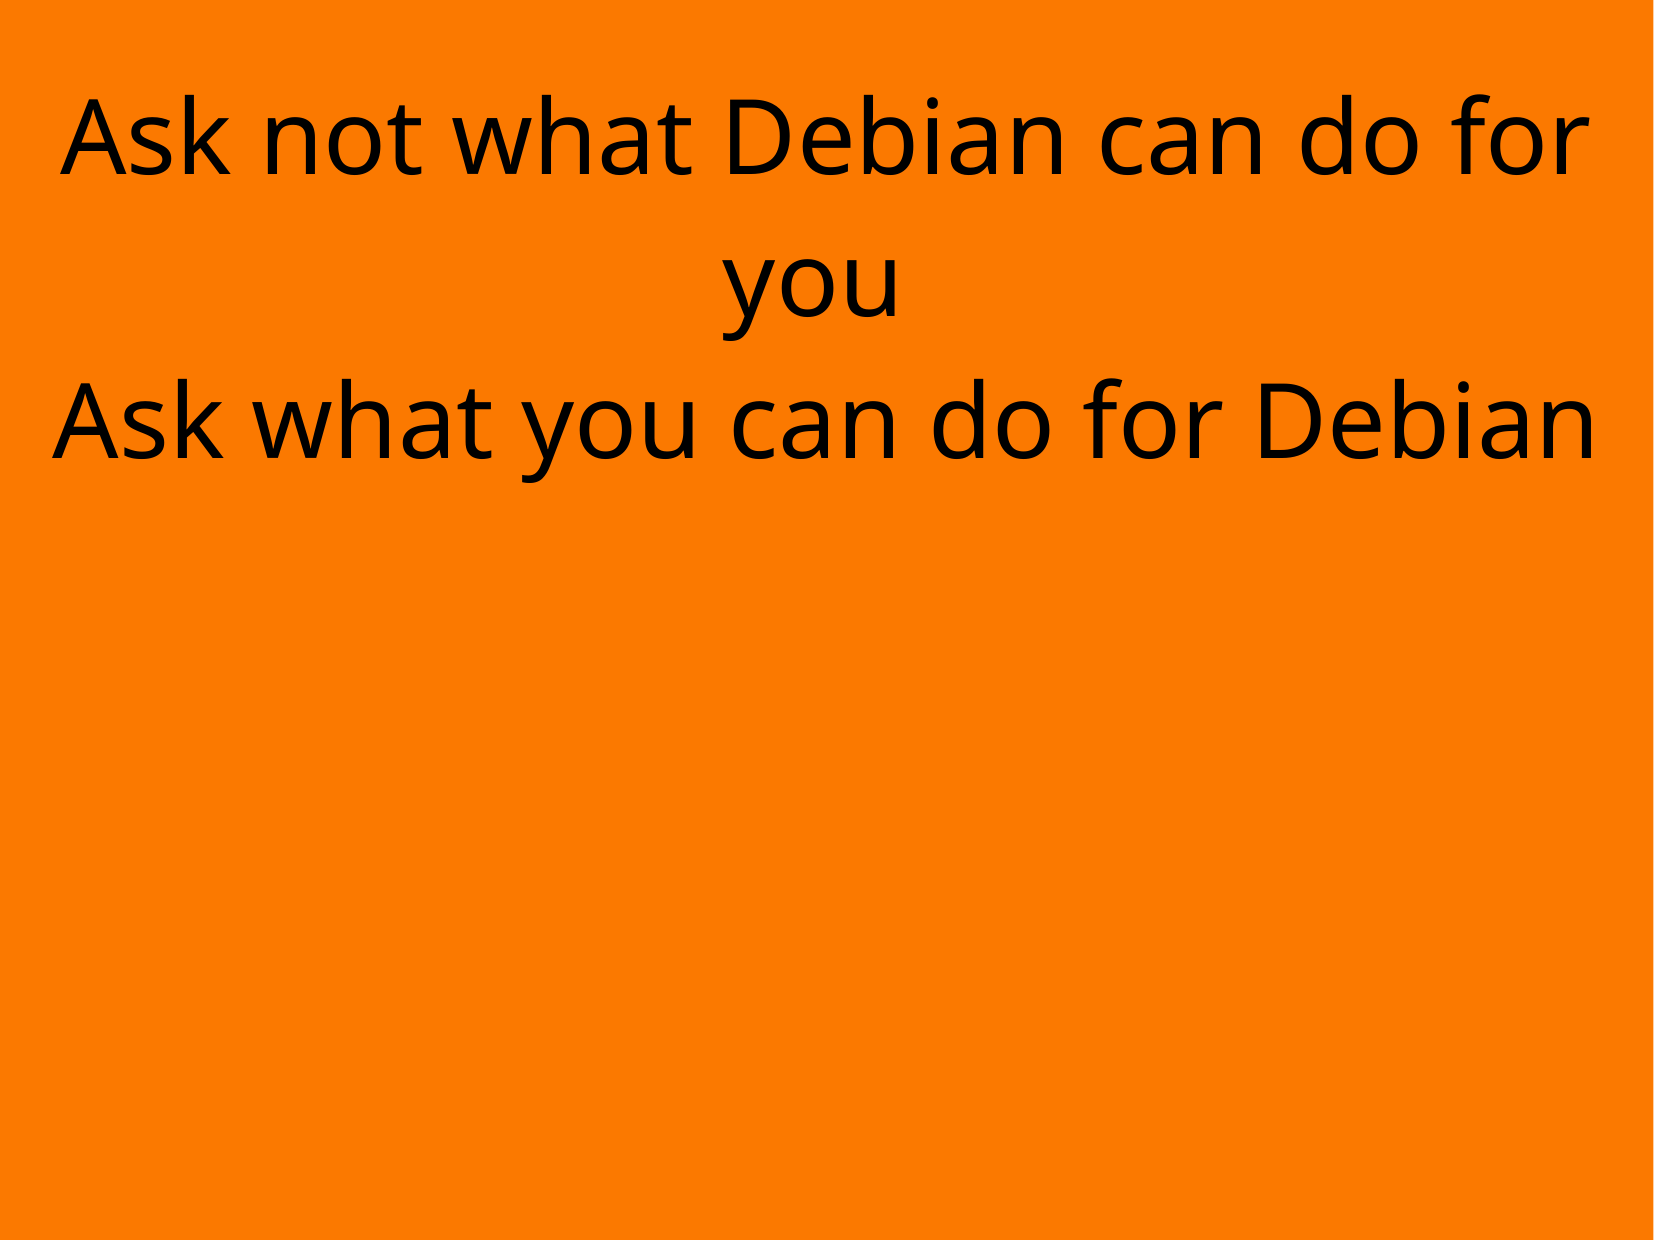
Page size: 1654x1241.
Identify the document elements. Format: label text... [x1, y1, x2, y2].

text_box Ask not what Debian can do for you Ask what you can do for Debian [0, 168, 1654, 1020]
